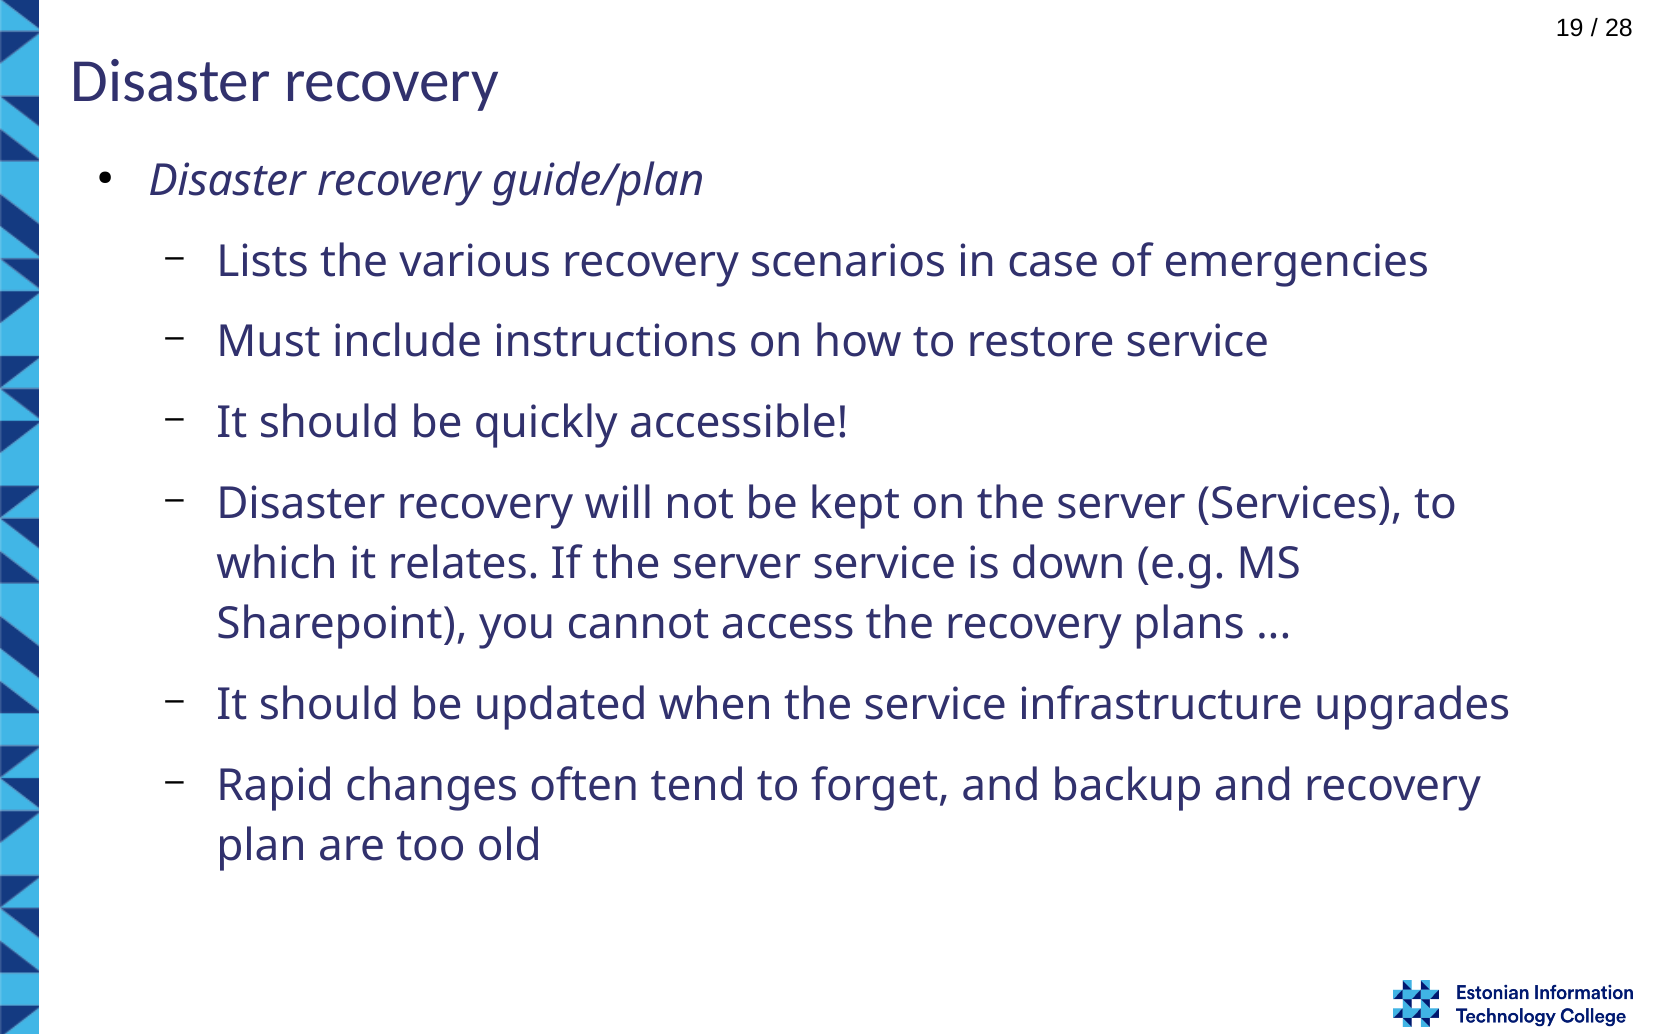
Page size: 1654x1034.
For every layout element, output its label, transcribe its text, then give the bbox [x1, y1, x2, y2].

list Disaster recovery guide/plan Lists the various recovery scenarios in case of emergencies Must include instructions on how to restore service It should be quickly accessible! Disaster recovery will not be kept on the server (Services), to which it relates. If the server service is down (e.g. MS Sharepoint), you cannot access the recovery plans ... It should be updated when the service infrastructure upgrades Rapid changes often tend to forget, and backup and recovery plan are too old [80, 148, 1536, 916]
title Disaster recovery [70, 41, 1630, 130]
picture [1393, 980, 1633, 1027]
